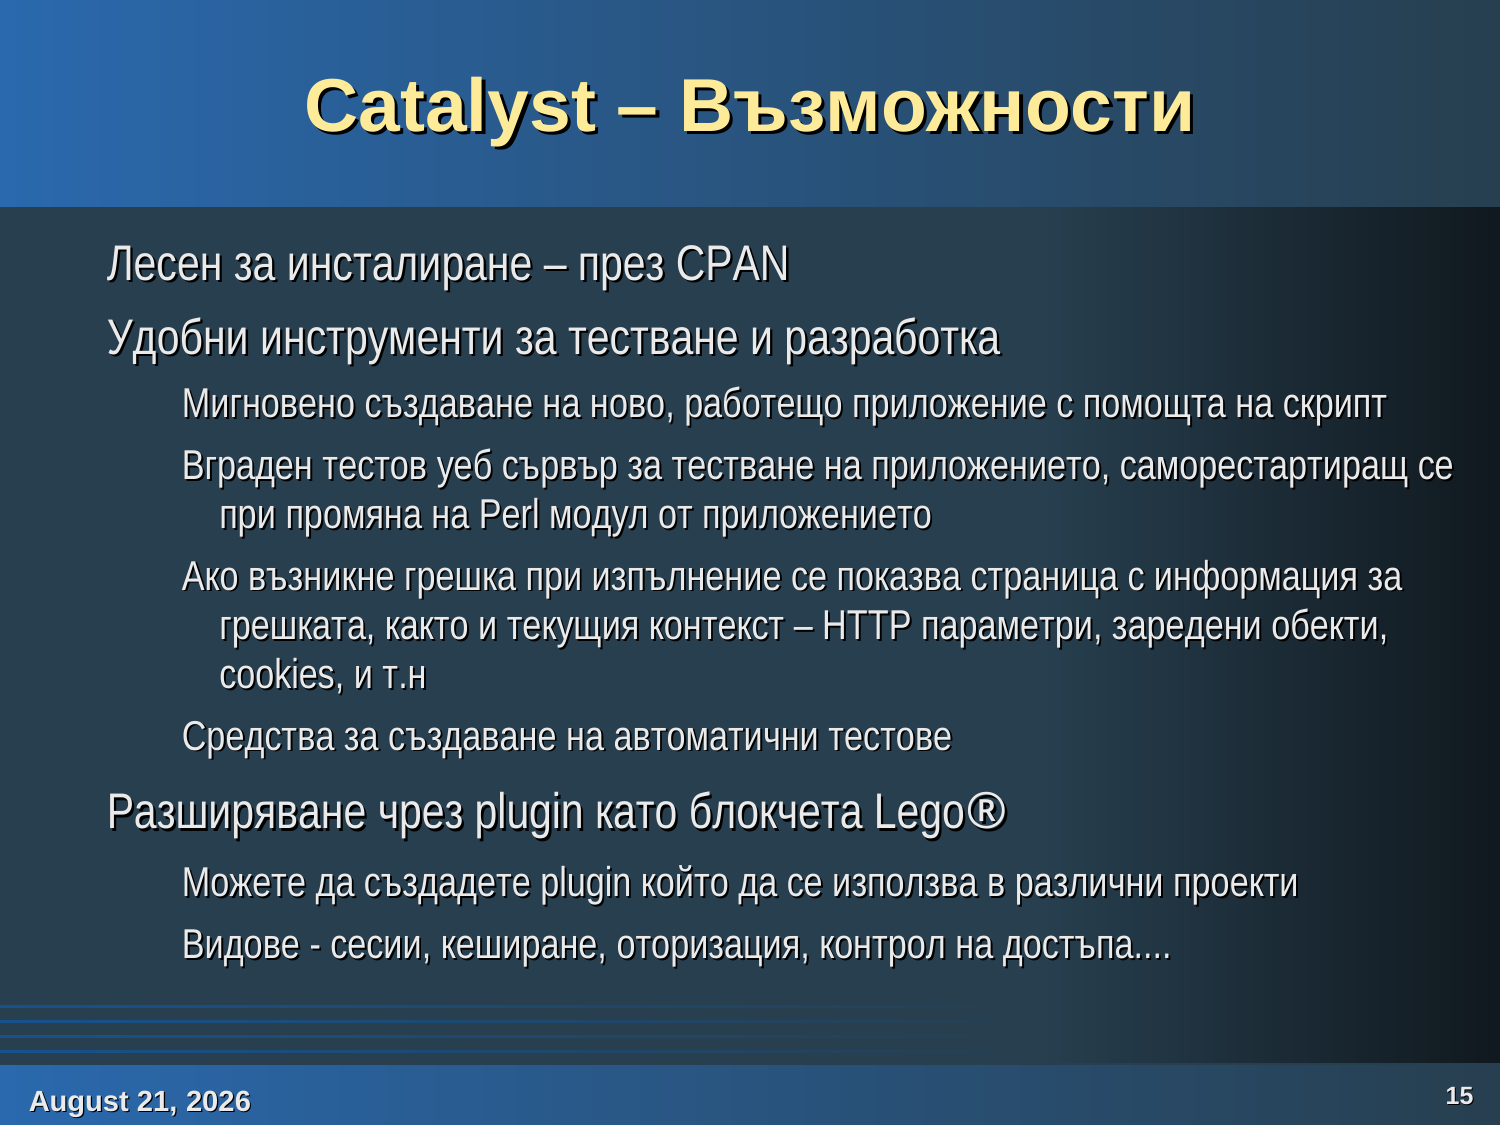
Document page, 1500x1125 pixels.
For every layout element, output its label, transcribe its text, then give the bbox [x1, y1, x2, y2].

list Лесен за инсталиране – през CPAN Удобни инструменти за тестване и разработка Мигновено създаване на ново, работещо приложение с помощта на скрипт Вграден тестов уеб сървър за тестване на приложението, саморестартиращ се при промяна на Perl модул от приложението Ако възникне грешка при изпълнение се показва страница с информация за грешката, както и текущия контекст – HTTP параметри, заредени обекти, cookies, и т.н Средства за създаване на автоматични тестове Разширяване чрез plugin като блокчета Lego® Можете да създадете plugin който да се използва в различни проекти Видове - сесии, кеширане, оторизация, контрол на достъпа.... [31, 232, 1469, 1065]
title Catalyst – Възможности [13, 8, 1487, 197]
text_box [236, 442, 975, 499]
